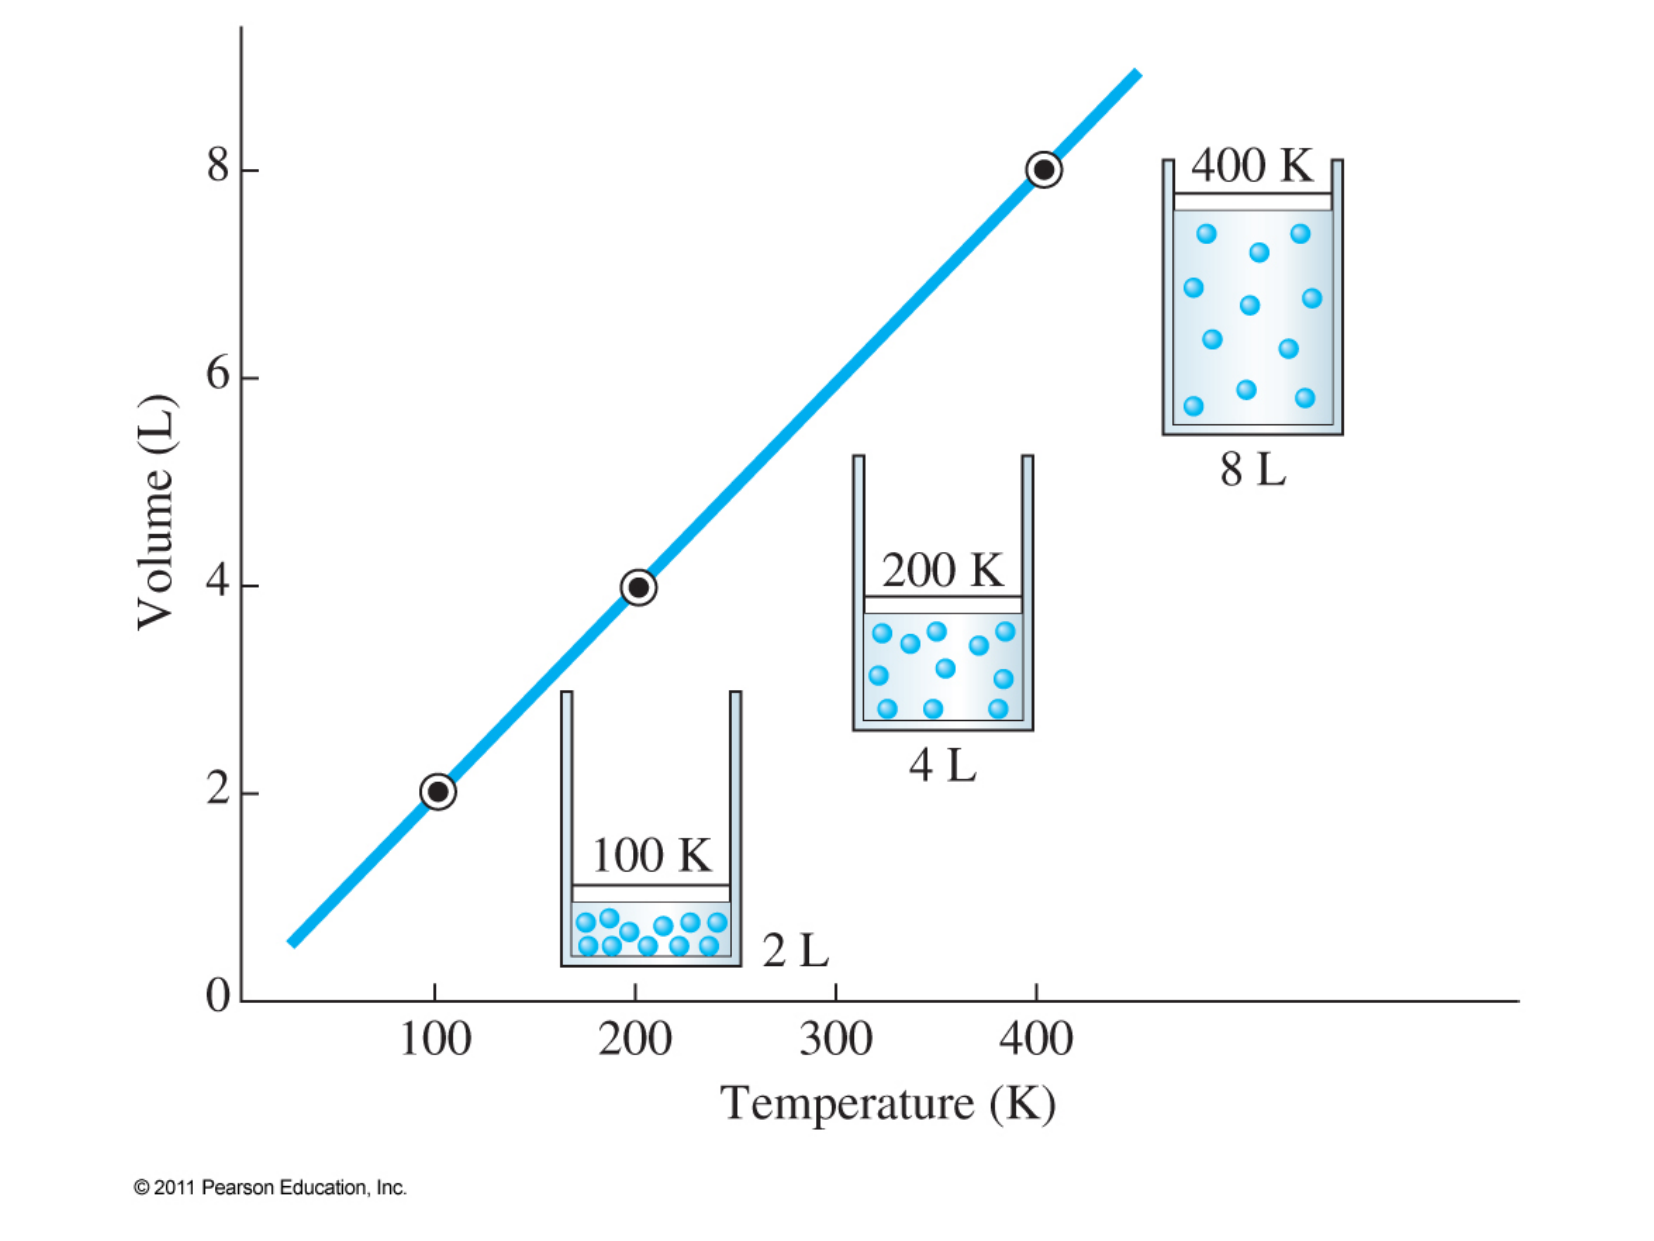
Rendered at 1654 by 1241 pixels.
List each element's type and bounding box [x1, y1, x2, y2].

picture [107, 0, 1547, 1241]
